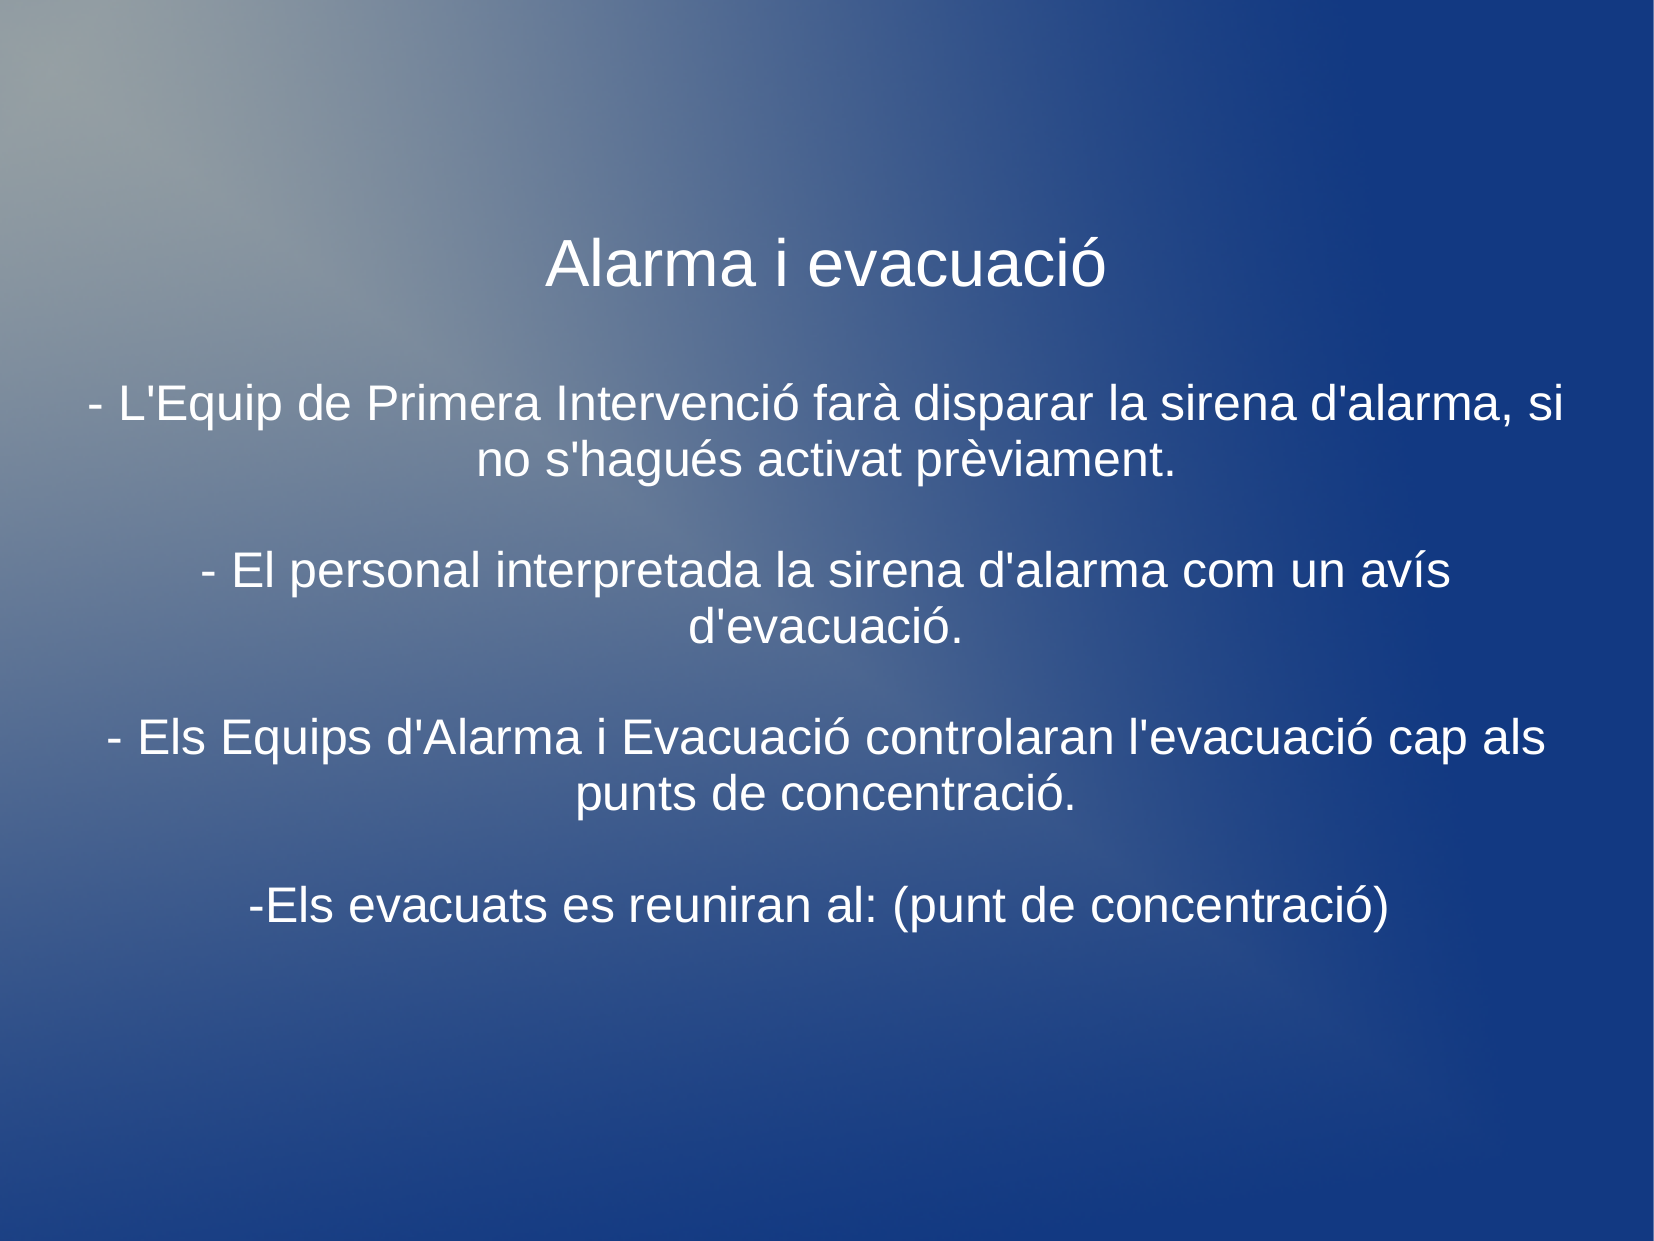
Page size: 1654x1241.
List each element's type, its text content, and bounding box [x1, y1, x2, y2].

subtitle Alarma i evacuació - L'Equip de Primera Intervenció farà disparar la sirena d'alarma, si no s'hagués activat prèviament. - El personal interpretada la sirena d'alarma com un avís d'evacuació. - Els Equips d'Alarma i Evacuació controlaran l'evacuació cap als punts de concentració. -Els evacuats es reuniran al: (punt de concentració) [82, 49, 1571, 1109]
picture [0, 0, 1654, 1241]
